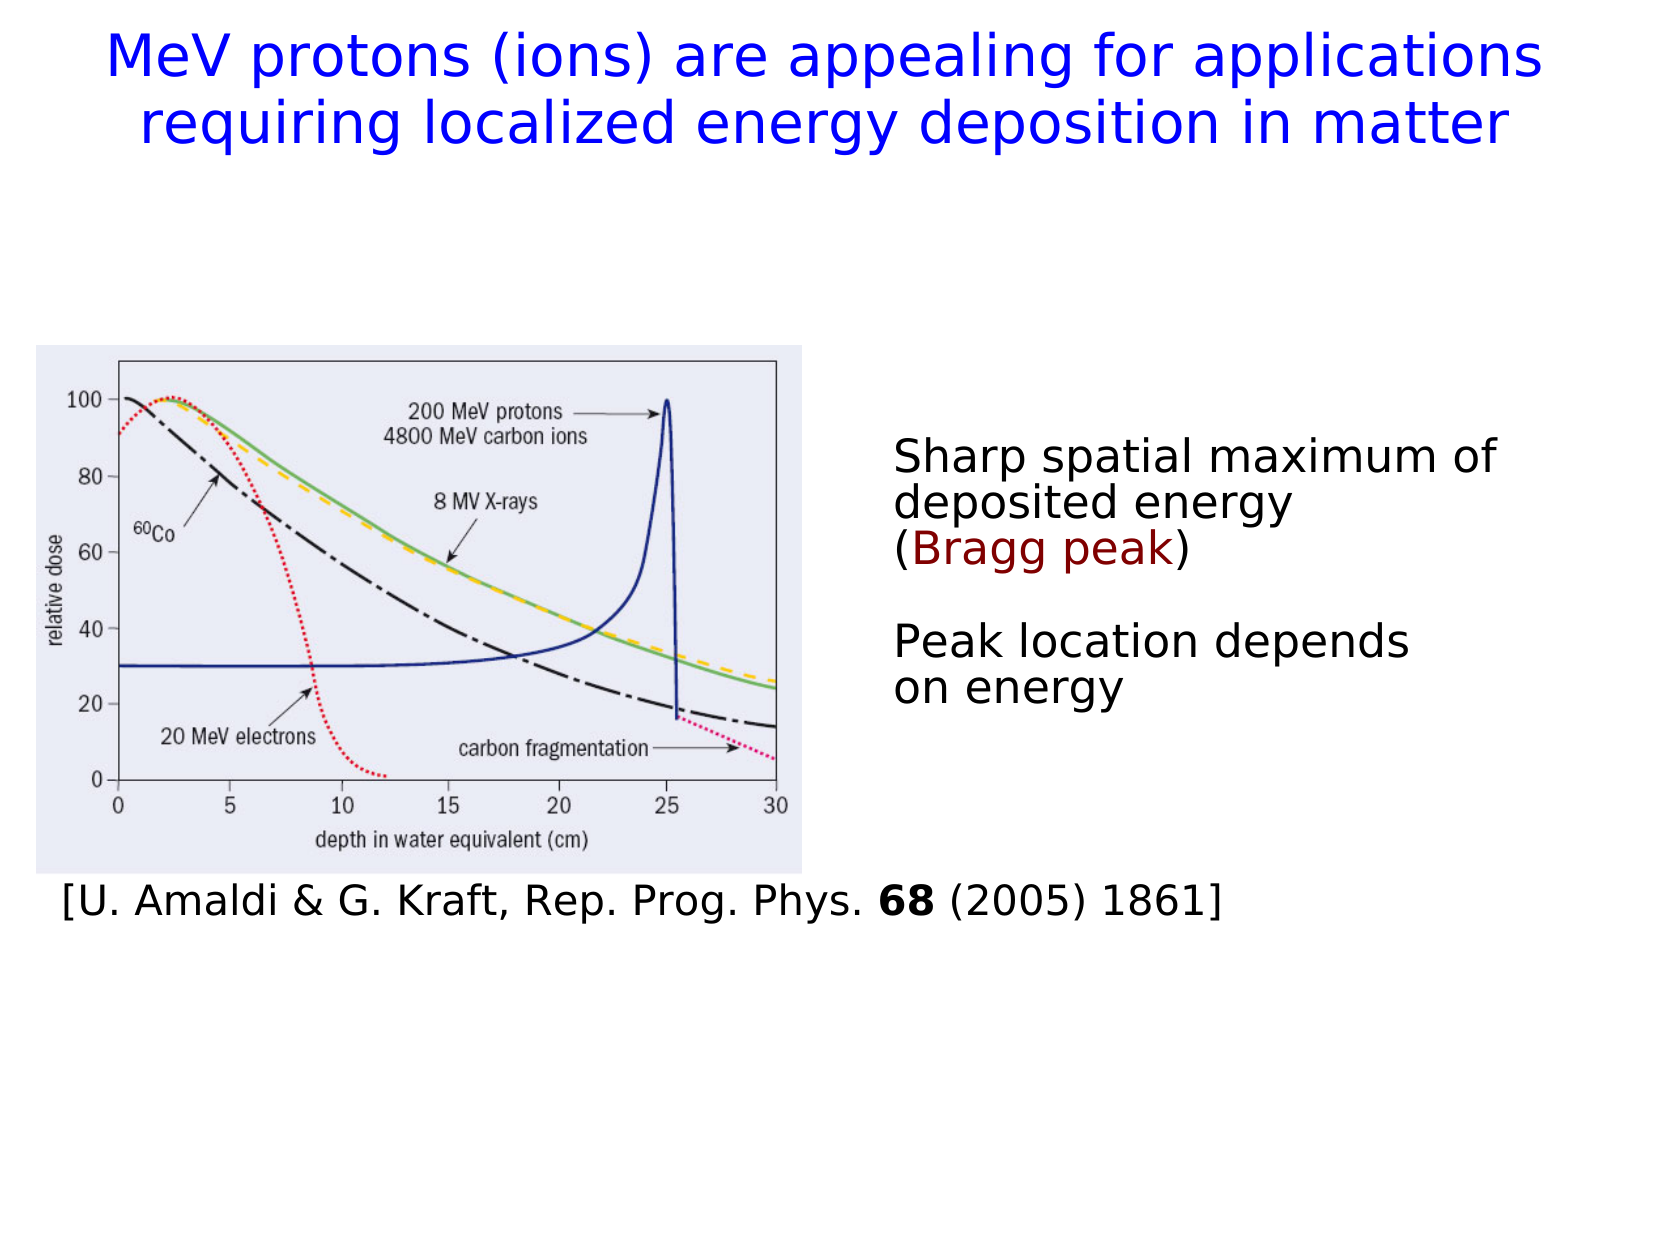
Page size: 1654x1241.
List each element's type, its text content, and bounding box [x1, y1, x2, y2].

picture [36, 345, 802, 875]
text_box [U. Amaldi & G. Kraft, Rep. Prog. Phys. 68 (2005) 1861] [46, 874, 1239, 938]
text_box MeV protons (ions) are appealing for applications requiring localized energy deposition in matter [90, 16, 1560, 164]
text_box Sharp spatial maximum of deposited energy (Bragg peak) Peak location depends on energy [878, 428, 1516, 728]
